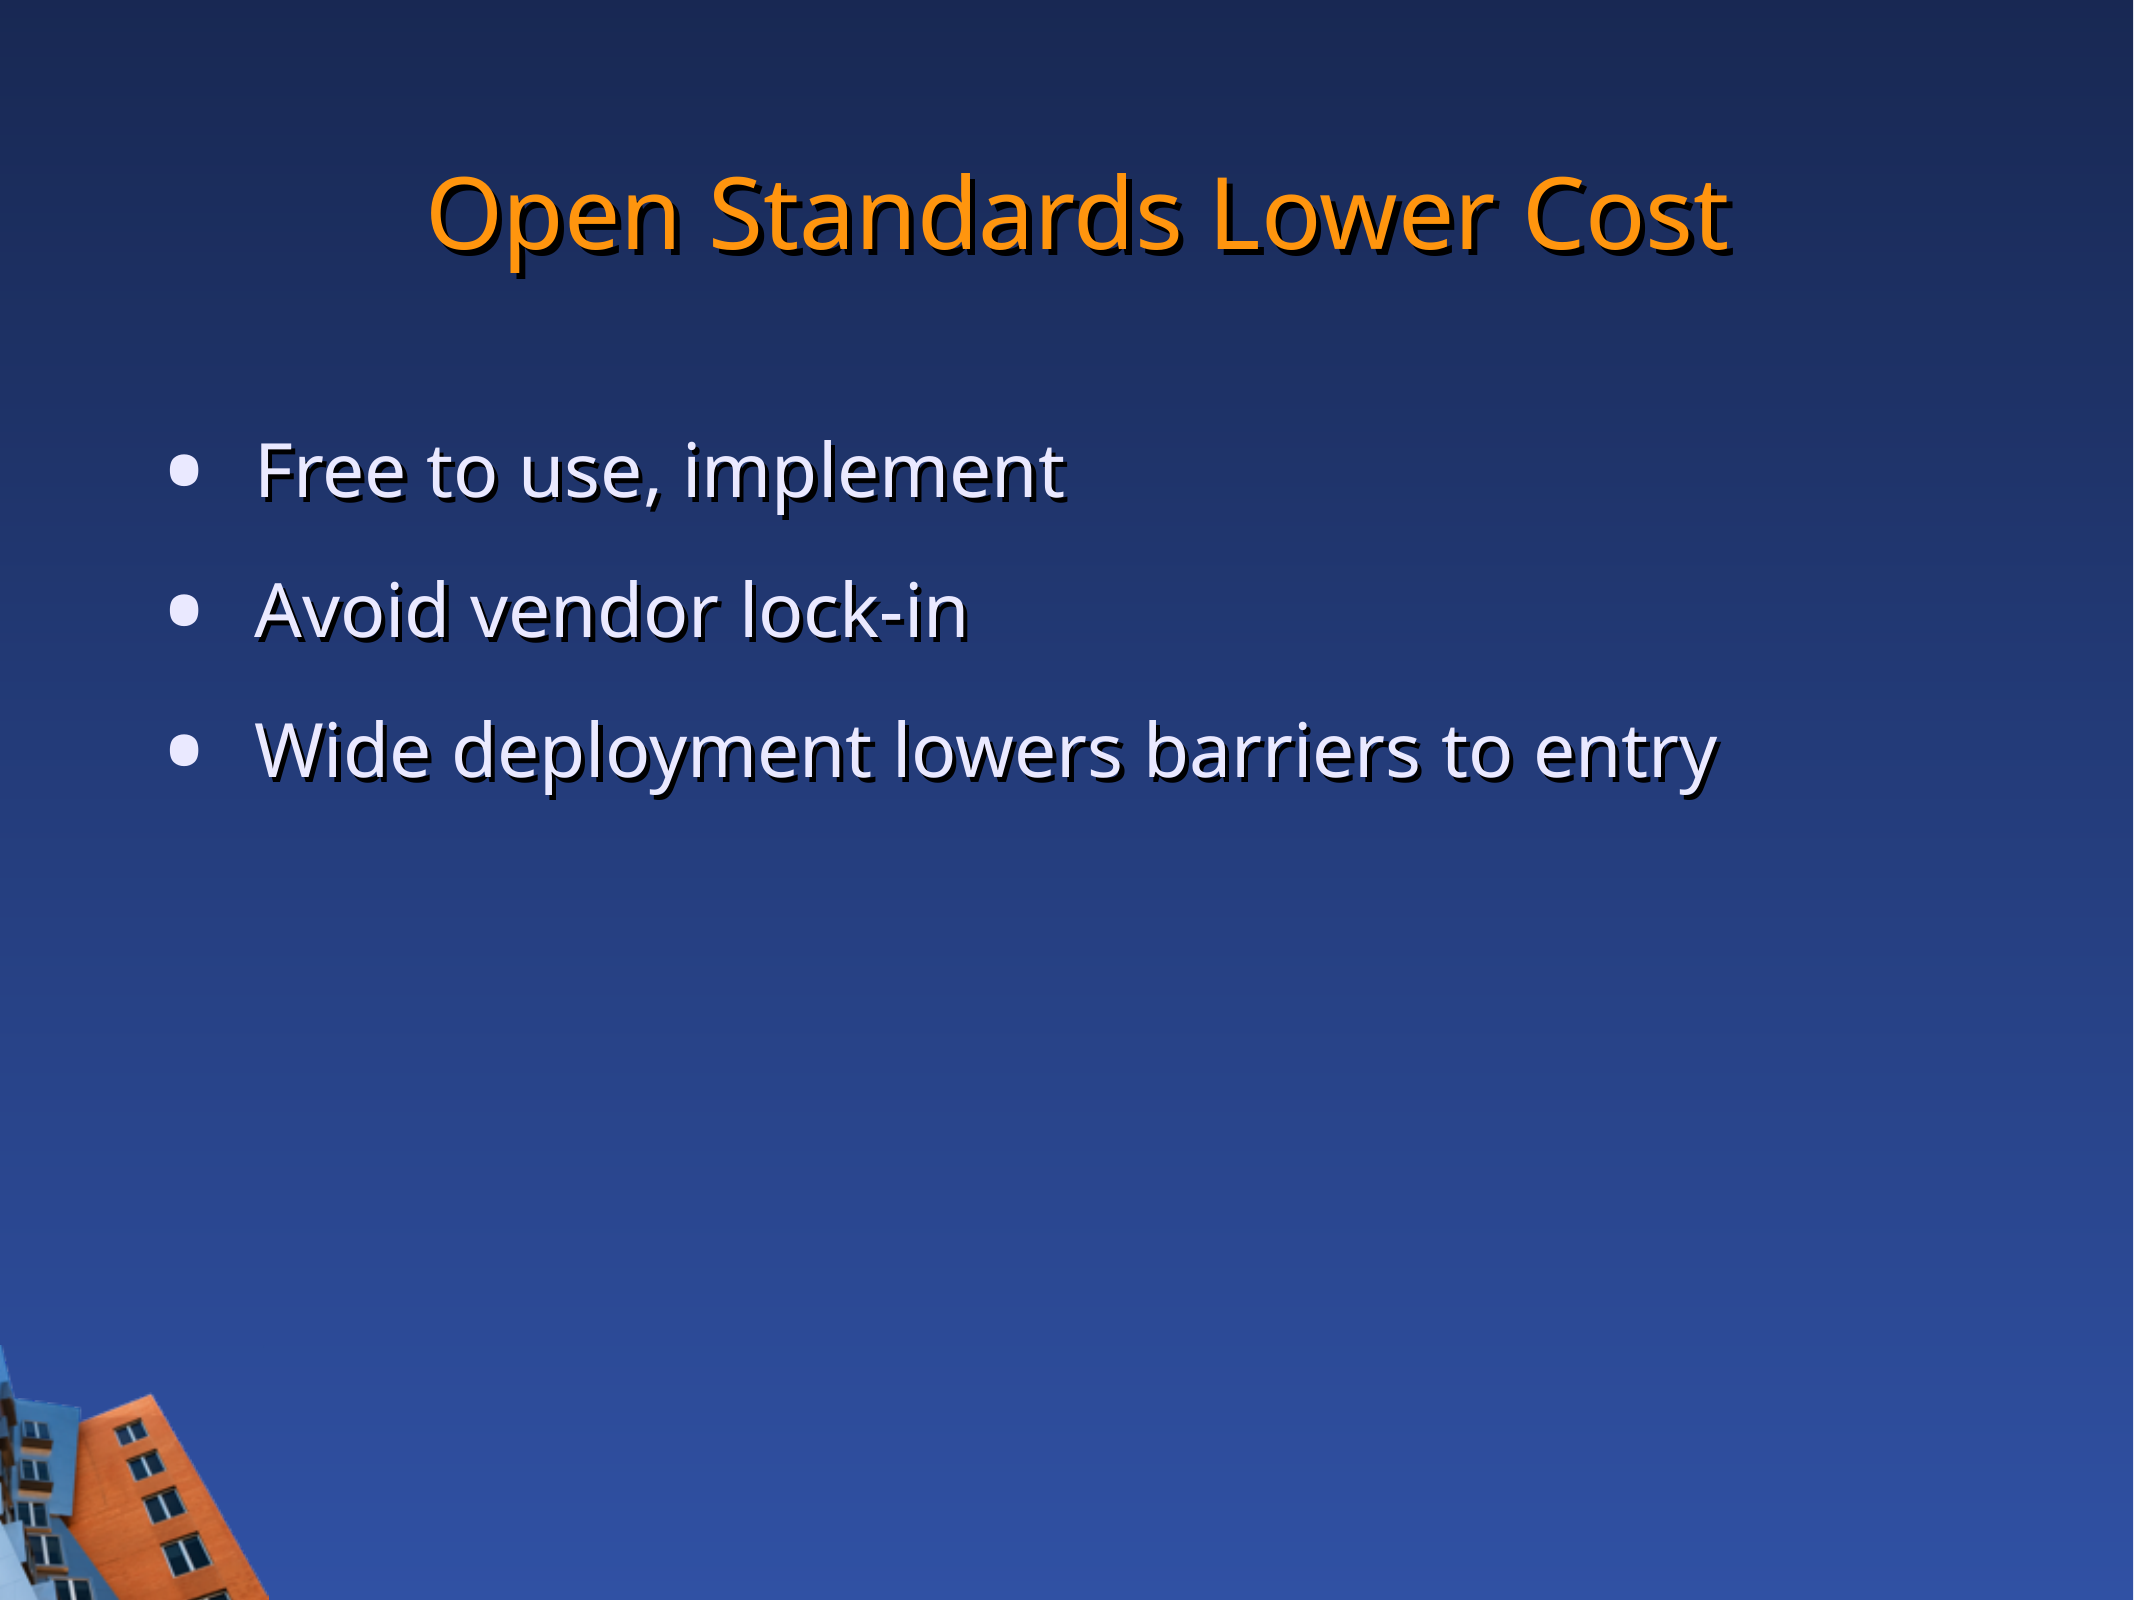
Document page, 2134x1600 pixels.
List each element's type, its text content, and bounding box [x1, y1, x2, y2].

list Free to use, implement Avoid vendor lock-in Wide deployment lowers barriers to entry [108, 422, 2029, 1479]
title Open Standards Lower Cost [118, 76, 2038, 344]
picture [0, 1345, 269, 1600]
